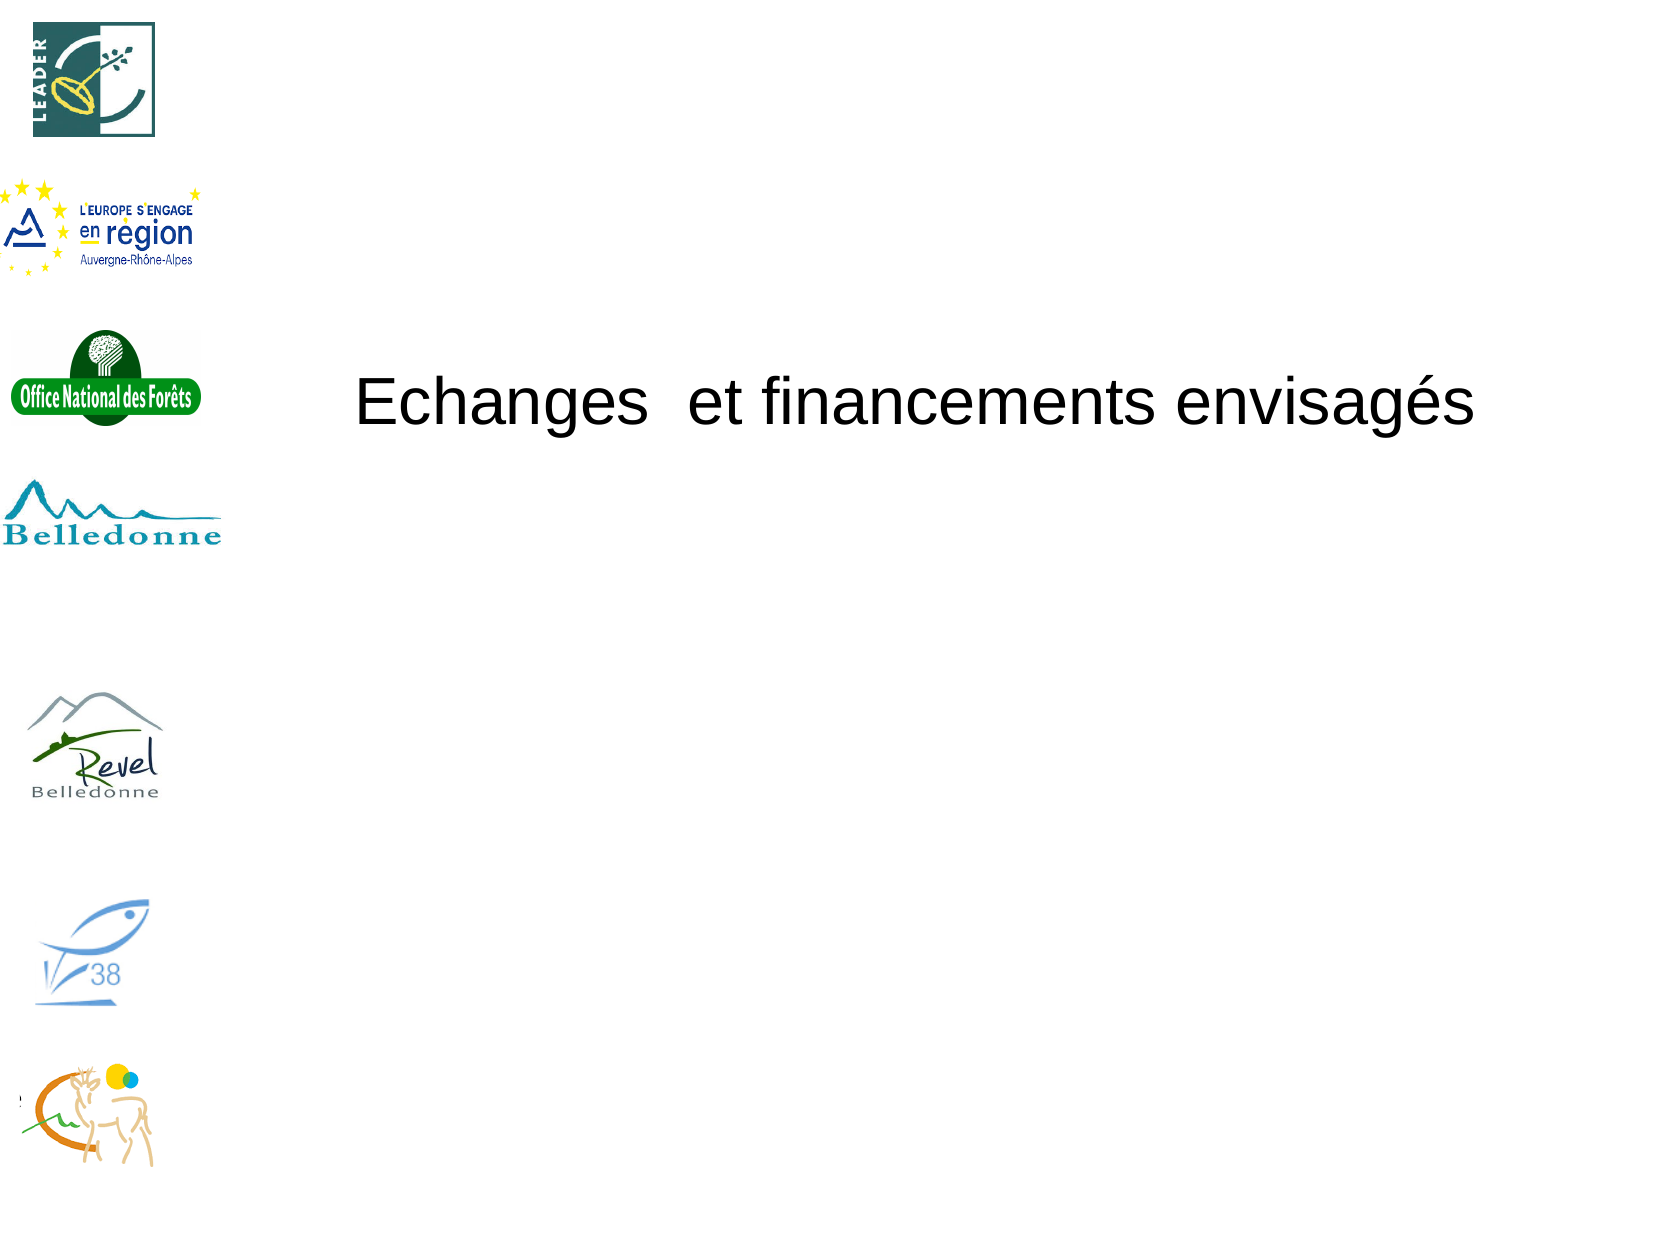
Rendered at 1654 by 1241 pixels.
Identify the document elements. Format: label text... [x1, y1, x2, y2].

picture [1, 690, 189, 804]
picture [19, 1062, 154, 1167]
text_box [0, 551, 249, 1241]
picture [0, 472, 237, 551]
text_box [0, 0, 245, 472]
picture [0, 177, 201, 277]
picture [11, 330, 201, 426]
picture [33, 22, 155, 137]
title Echanges et financements envisagés [236, 335, 1595, 543]
picture [35, 862, 189, 1016]
